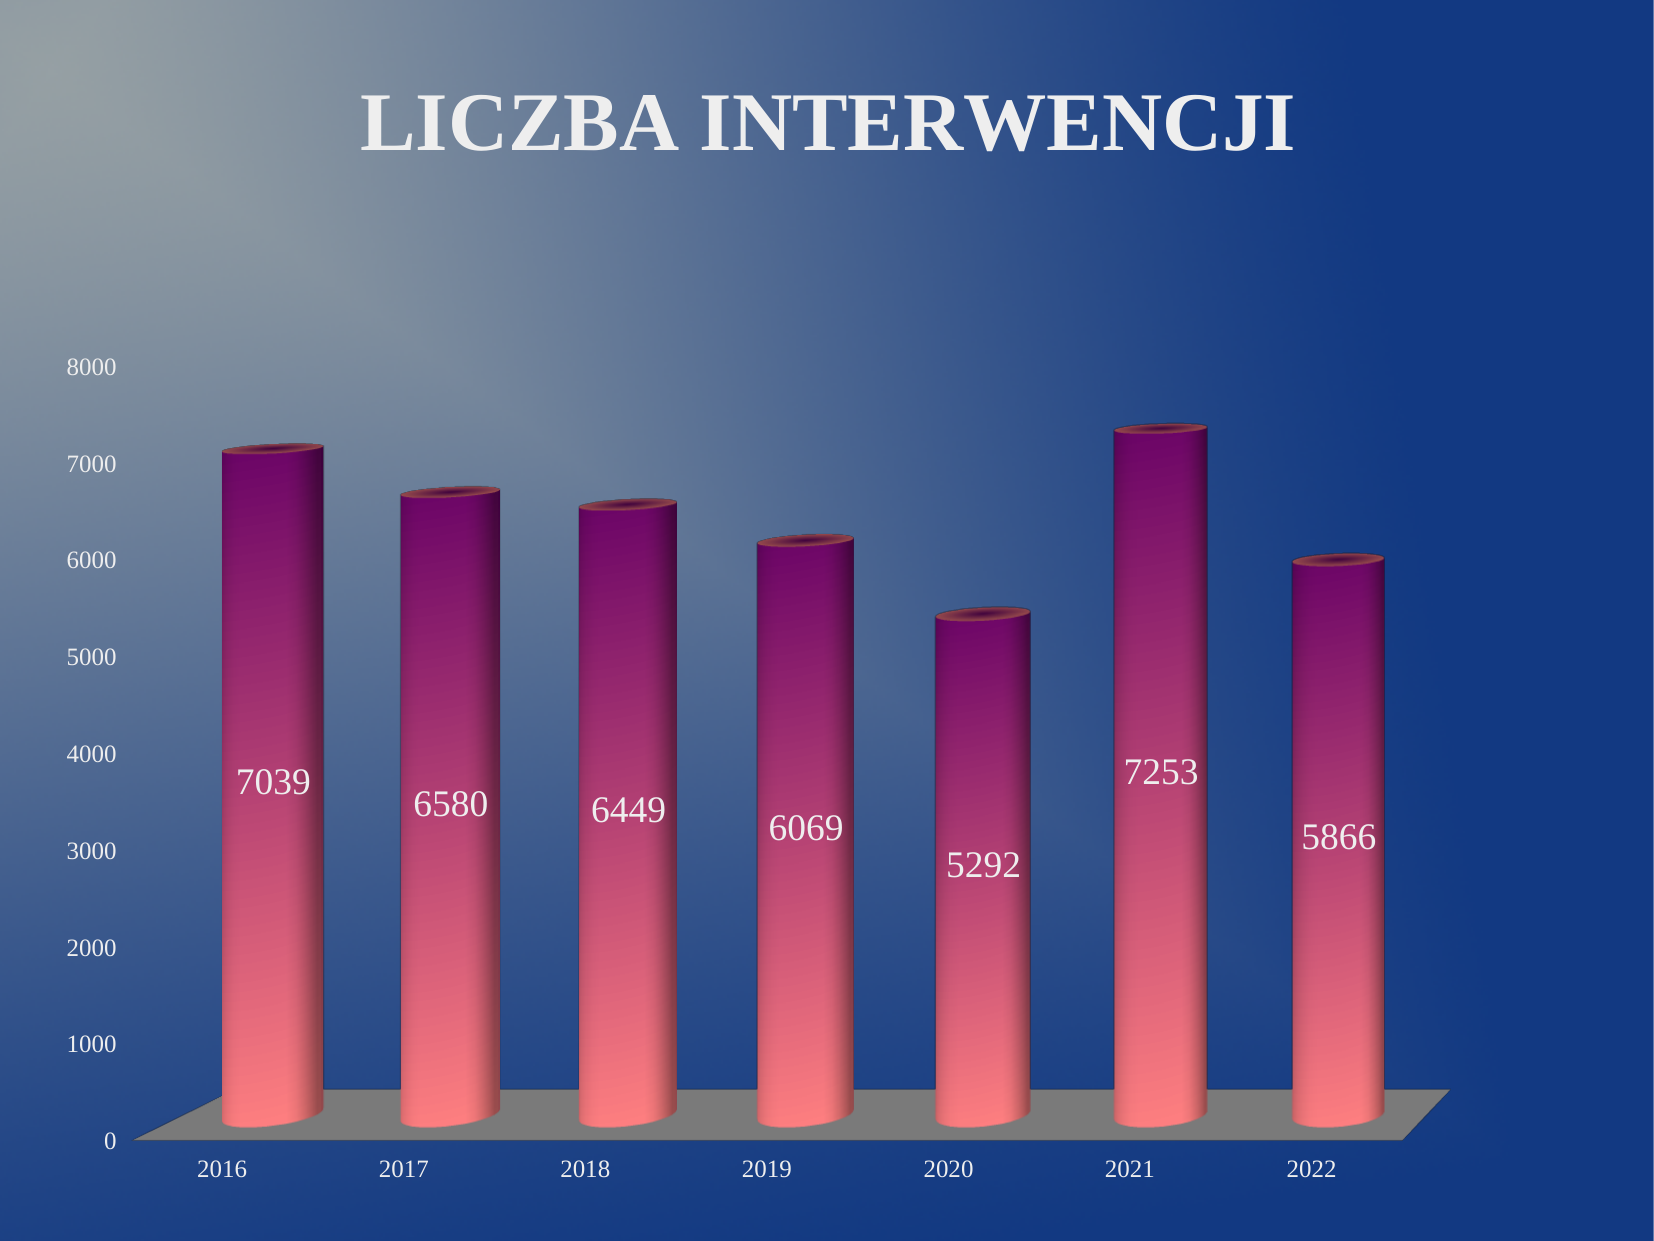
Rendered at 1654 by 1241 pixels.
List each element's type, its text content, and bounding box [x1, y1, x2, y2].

picture [0, 0, 1654, 1241]
chart [23, 271, 1548, 1186]
title LICZBA INTERWENCJI [84, 18, 1573, 226]
